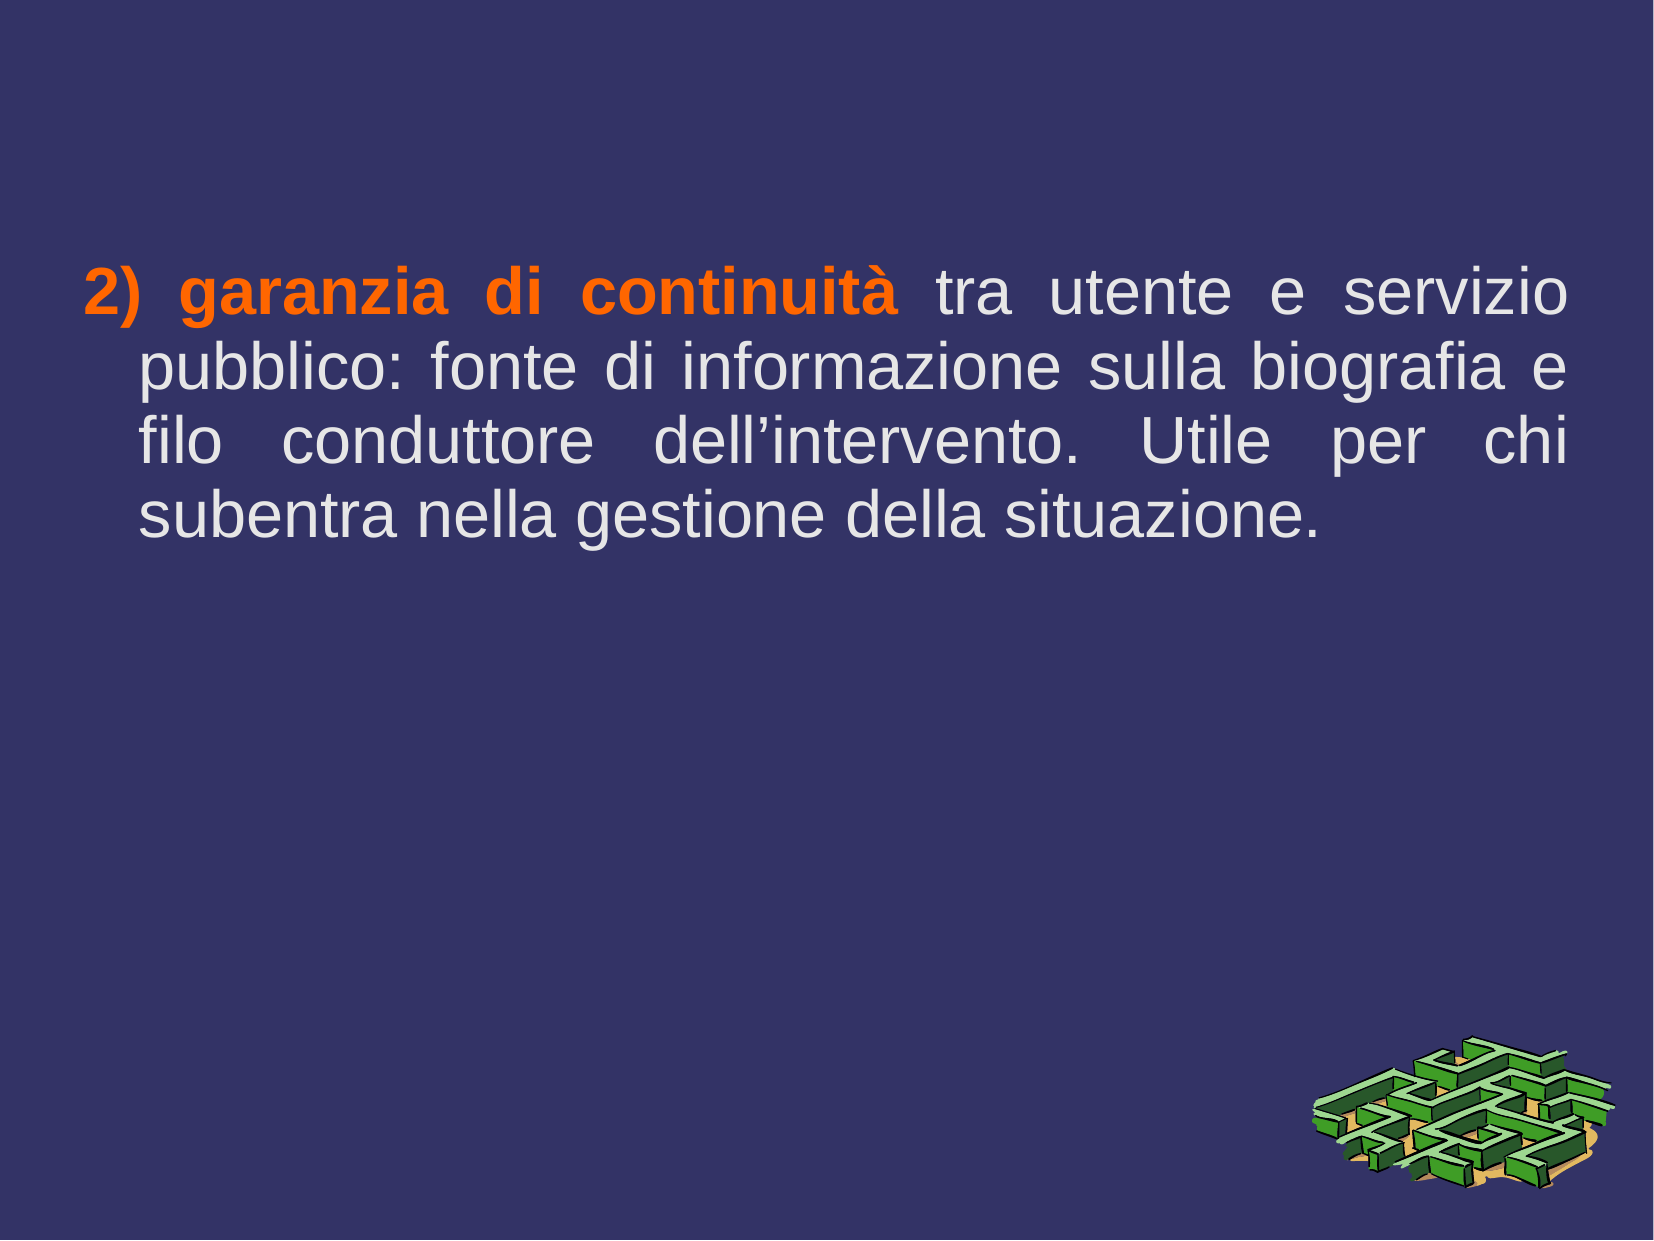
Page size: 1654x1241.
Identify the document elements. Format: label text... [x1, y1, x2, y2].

text_box 2) garanzia di continuità tra utente e servizio pubblico: fonte di informazione sulla biografia e filo conduttore dell’intervento. Utile per chi subentra nella gestione della situazione. [82, 255, 1570, 1107]
